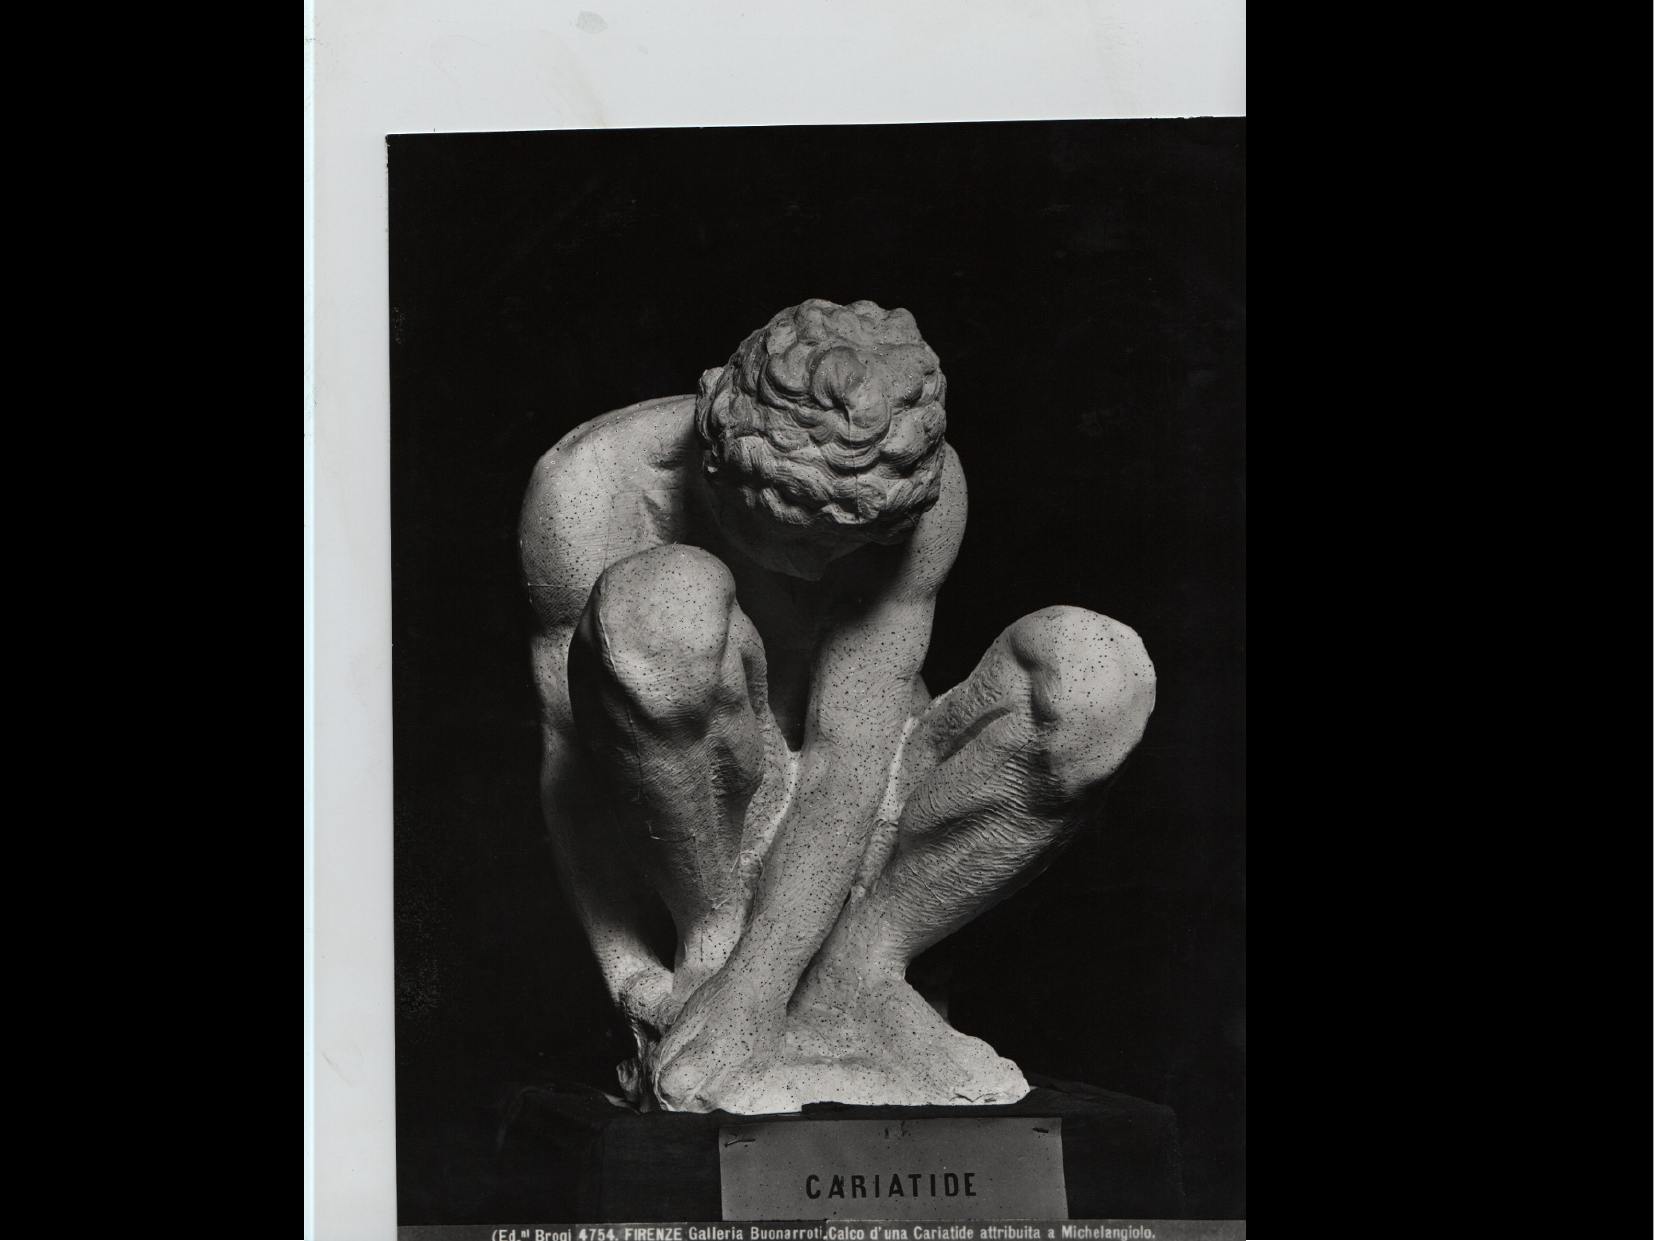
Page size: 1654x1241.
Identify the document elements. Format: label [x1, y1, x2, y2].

picture [304, 0, 1246, 1241]
